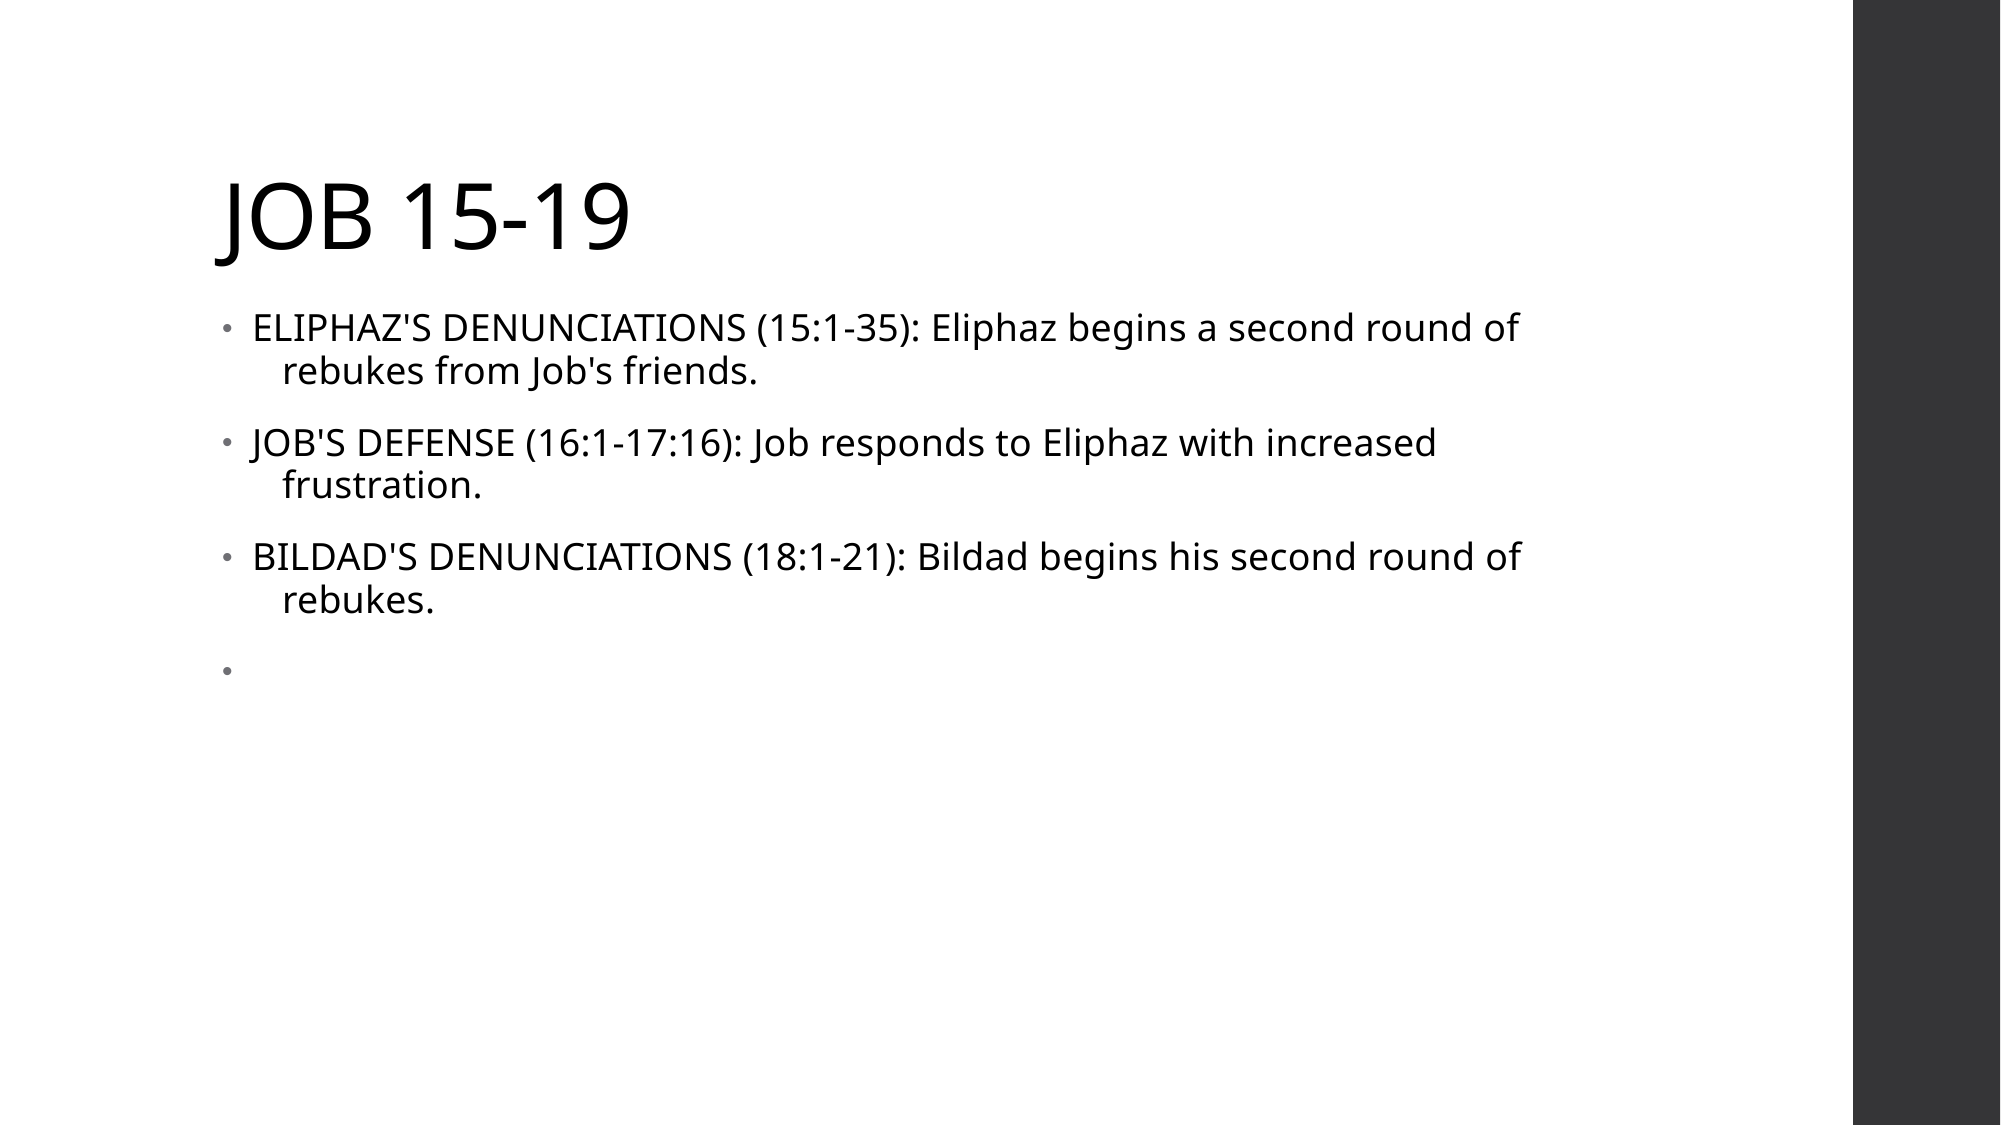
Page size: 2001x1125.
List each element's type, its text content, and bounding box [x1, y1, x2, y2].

list ELIPHAZ'S DENUNCIATIONS (15:1-35): Eliphaz begins a second round of rebukes from Job's friends. JOB'S DEFENSE (16:1-17:16): Job responds to Eliphaz with increased frustration. BILDAD'S DENUNCIATIONS (18:1-21): Bildad begins his second round of rebukes. [206, 299, 1617, 1014]
title JOB 15-19 [206, 60, 1797, 278]
